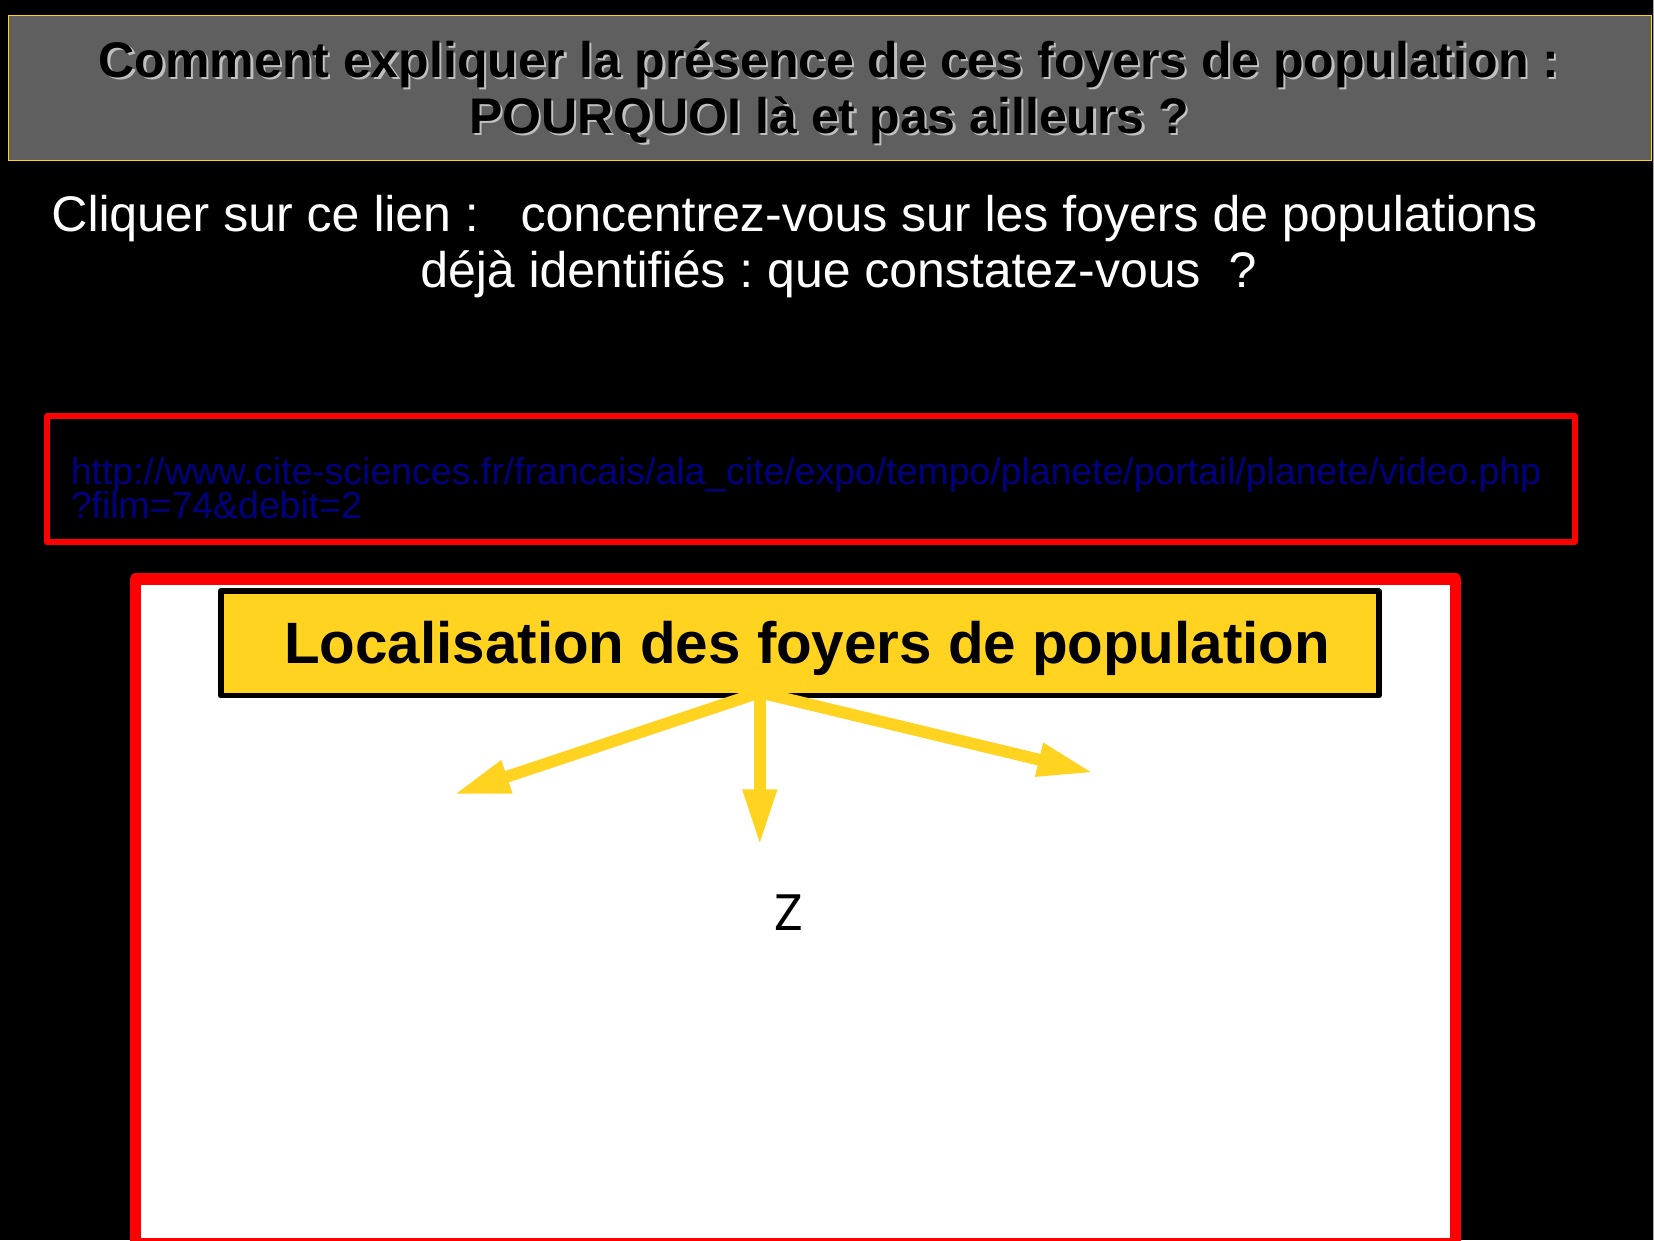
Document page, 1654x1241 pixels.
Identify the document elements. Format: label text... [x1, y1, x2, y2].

text_box Cliquer sur ce lien : concentrez-vous sur les foyers de populations déjà identifiés : que constatez-vous ? [36, 178, 1635, 306]
text_box [47, 416, 1575, 542]
text_box Comment expliquer la présence de ces foyers de population : POURQUOI là et pas ailleurs ? [8, 15, 1652, 161]
text_box http://www.cite-sciences.fr/francais/ala_cite/expo/tempo/planete/portail/planete/video.php?film=74&debit=2 [56, 442, 1575, 542]
text_box Localisation des foyers de population [220, 591, 1379, 696]
text_box Z [135, 579, 1456, 1241]
